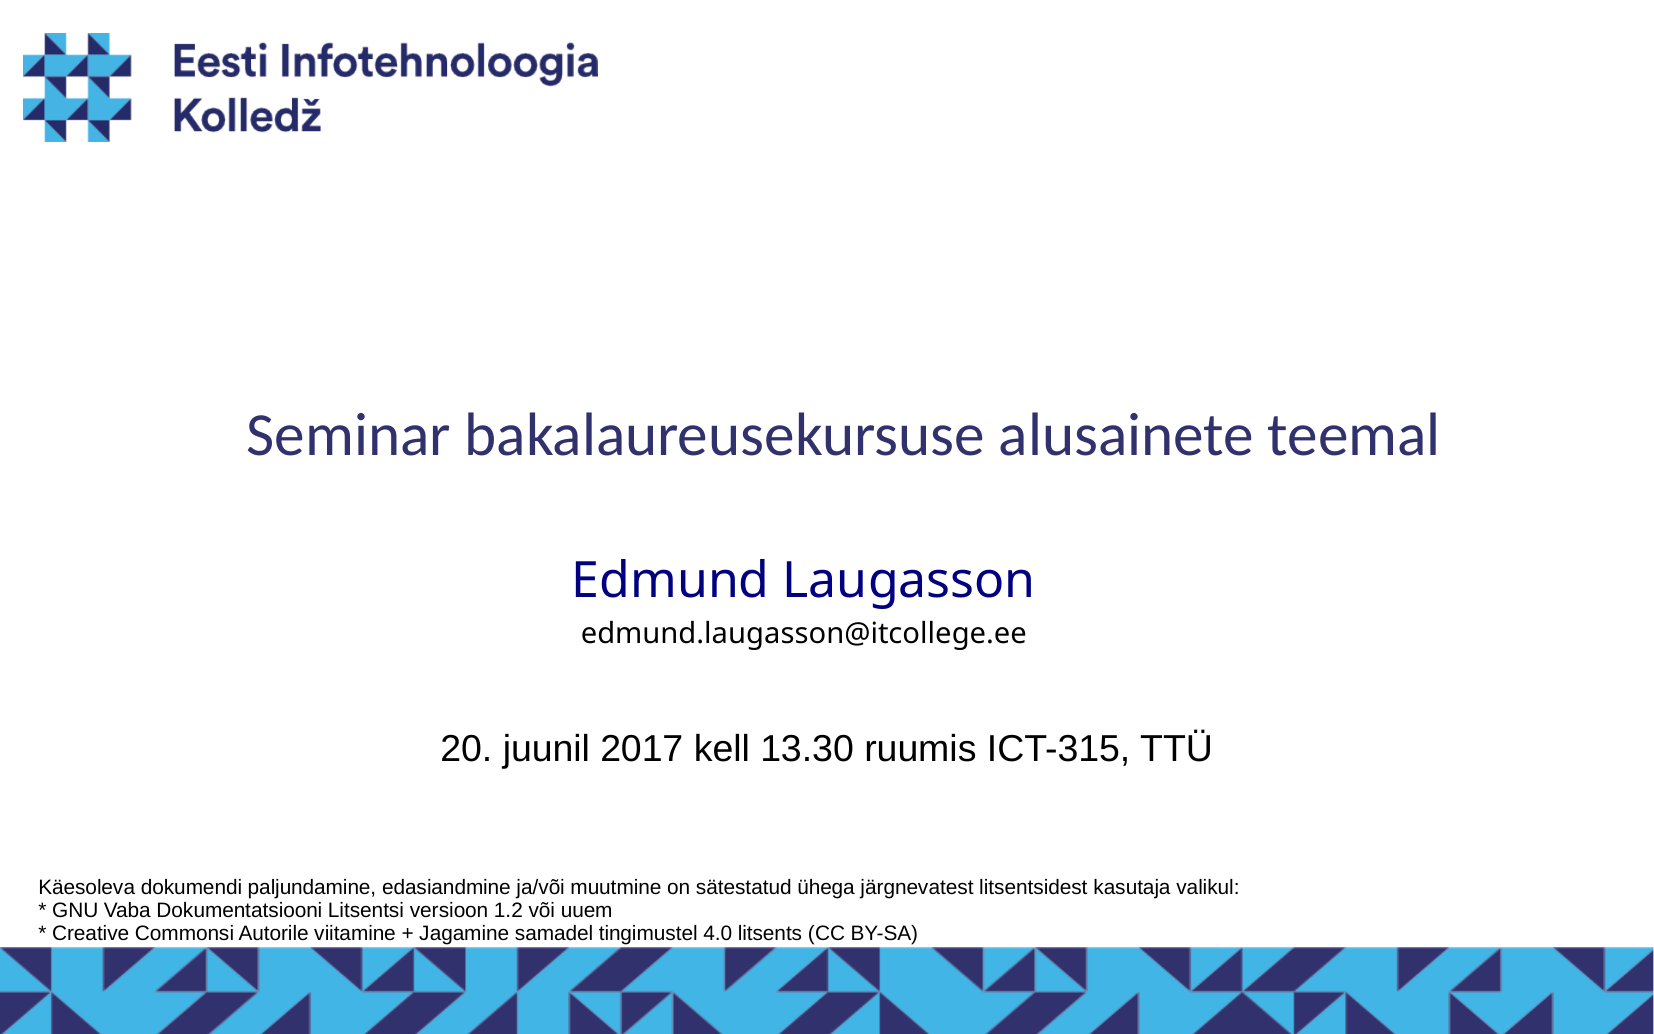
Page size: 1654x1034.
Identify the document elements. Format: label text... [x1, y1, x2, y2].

picture [23, 33, 598, 142]
subtitle Edmund Laugasson edmund.laugasson@itcollege.ee [236, 532, 1372, 665]
title Seminar bakalaureusekursuse alusainete teemal [82, 346, 1607, 535]
text_box Käesoleva dokumendi paljundamine, edasiandmine ja/või muutmine on sätestatud ühega järgnevatest litsentsidest kasutaja valikul: * GNU Vaba Dokumentatsiooni Litsentsi versioon 1.2 või uuem * Creative Commonsi Autorile viitamine + Jagamine samadel tingimustel 4.0 litsents (CC BY-SA) [23, 868, 1530, 953]
text_box 20. juunil 2017 kell 13.30 ruumis ICT-315, TTÜ [106, 720, 1548, 777]
